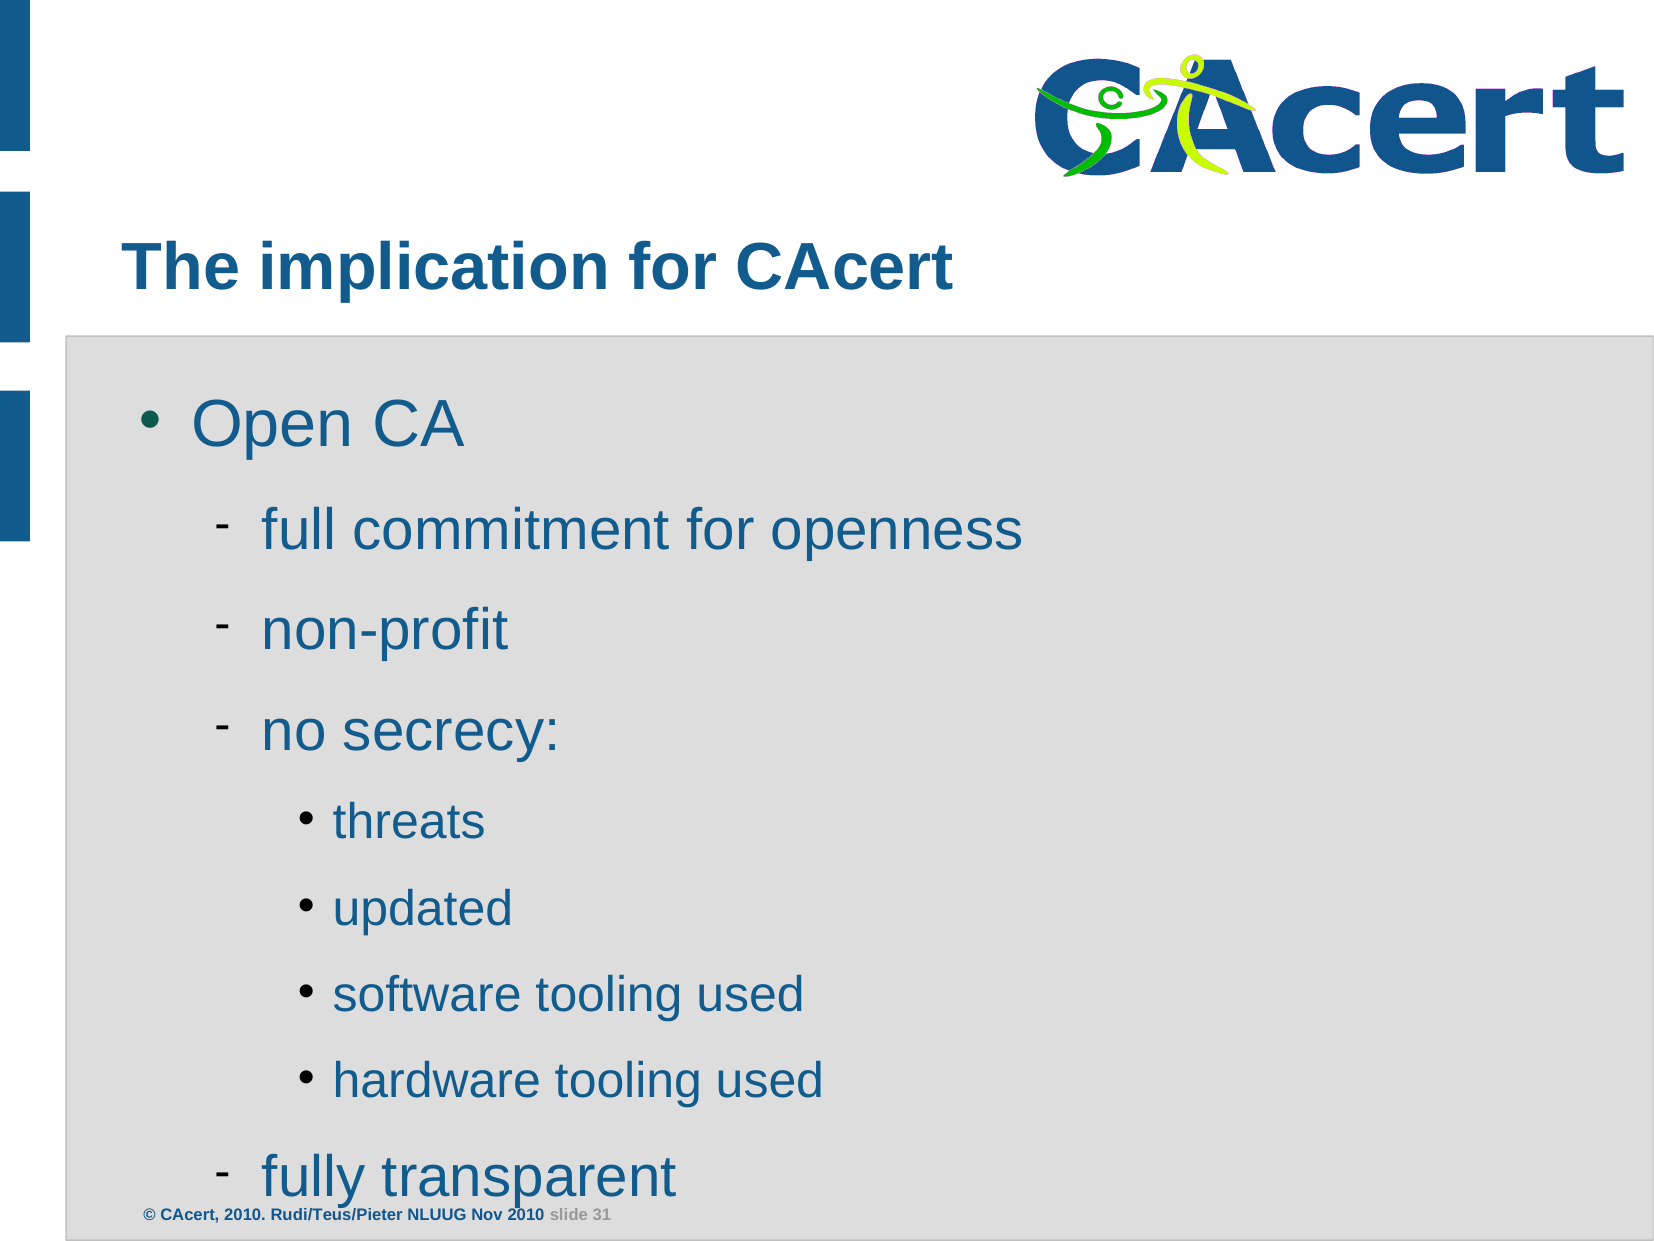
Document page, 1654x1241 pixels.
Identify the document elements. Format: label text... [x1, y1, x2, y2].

picture [1033, 53, 1625, 178]
list Open CA full commitment for openness non-profit no secrecy: threats updated software tooling used hardware tooling used fully transparent [121, 344, 1594, 1238]
title The implication for CAcert [121, 177, 1533, 315]
